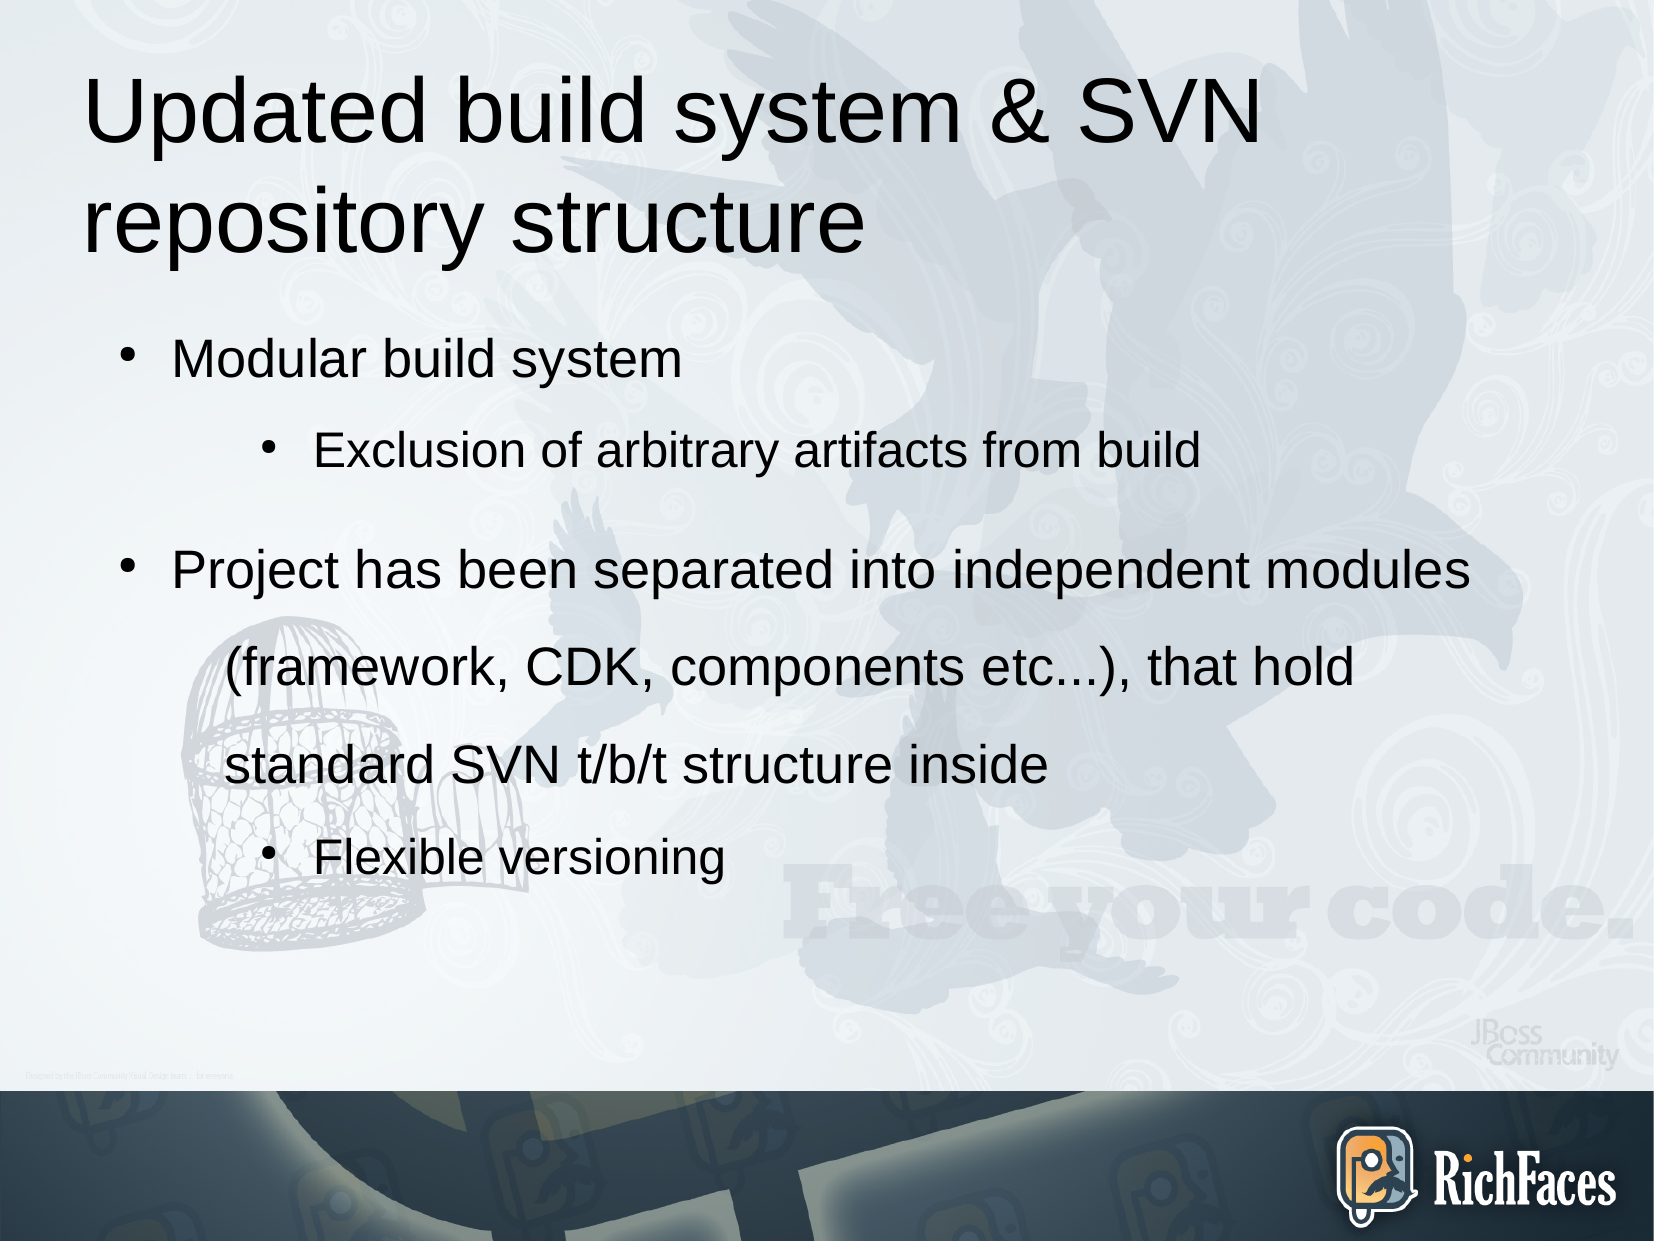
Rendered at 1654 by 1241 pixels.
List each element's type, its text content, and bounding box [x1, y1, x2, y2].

list Modular build system Exclusion of arbitrary artifacts from build Project has been separated into independent modules (framework, CDK, components etc...), that hold standard SVN t/b/t structure inside Flexible versioning [82, 290, 1571, 1094]
title Updated build system & SVN repository structure [82, 50, 1571, 256]
